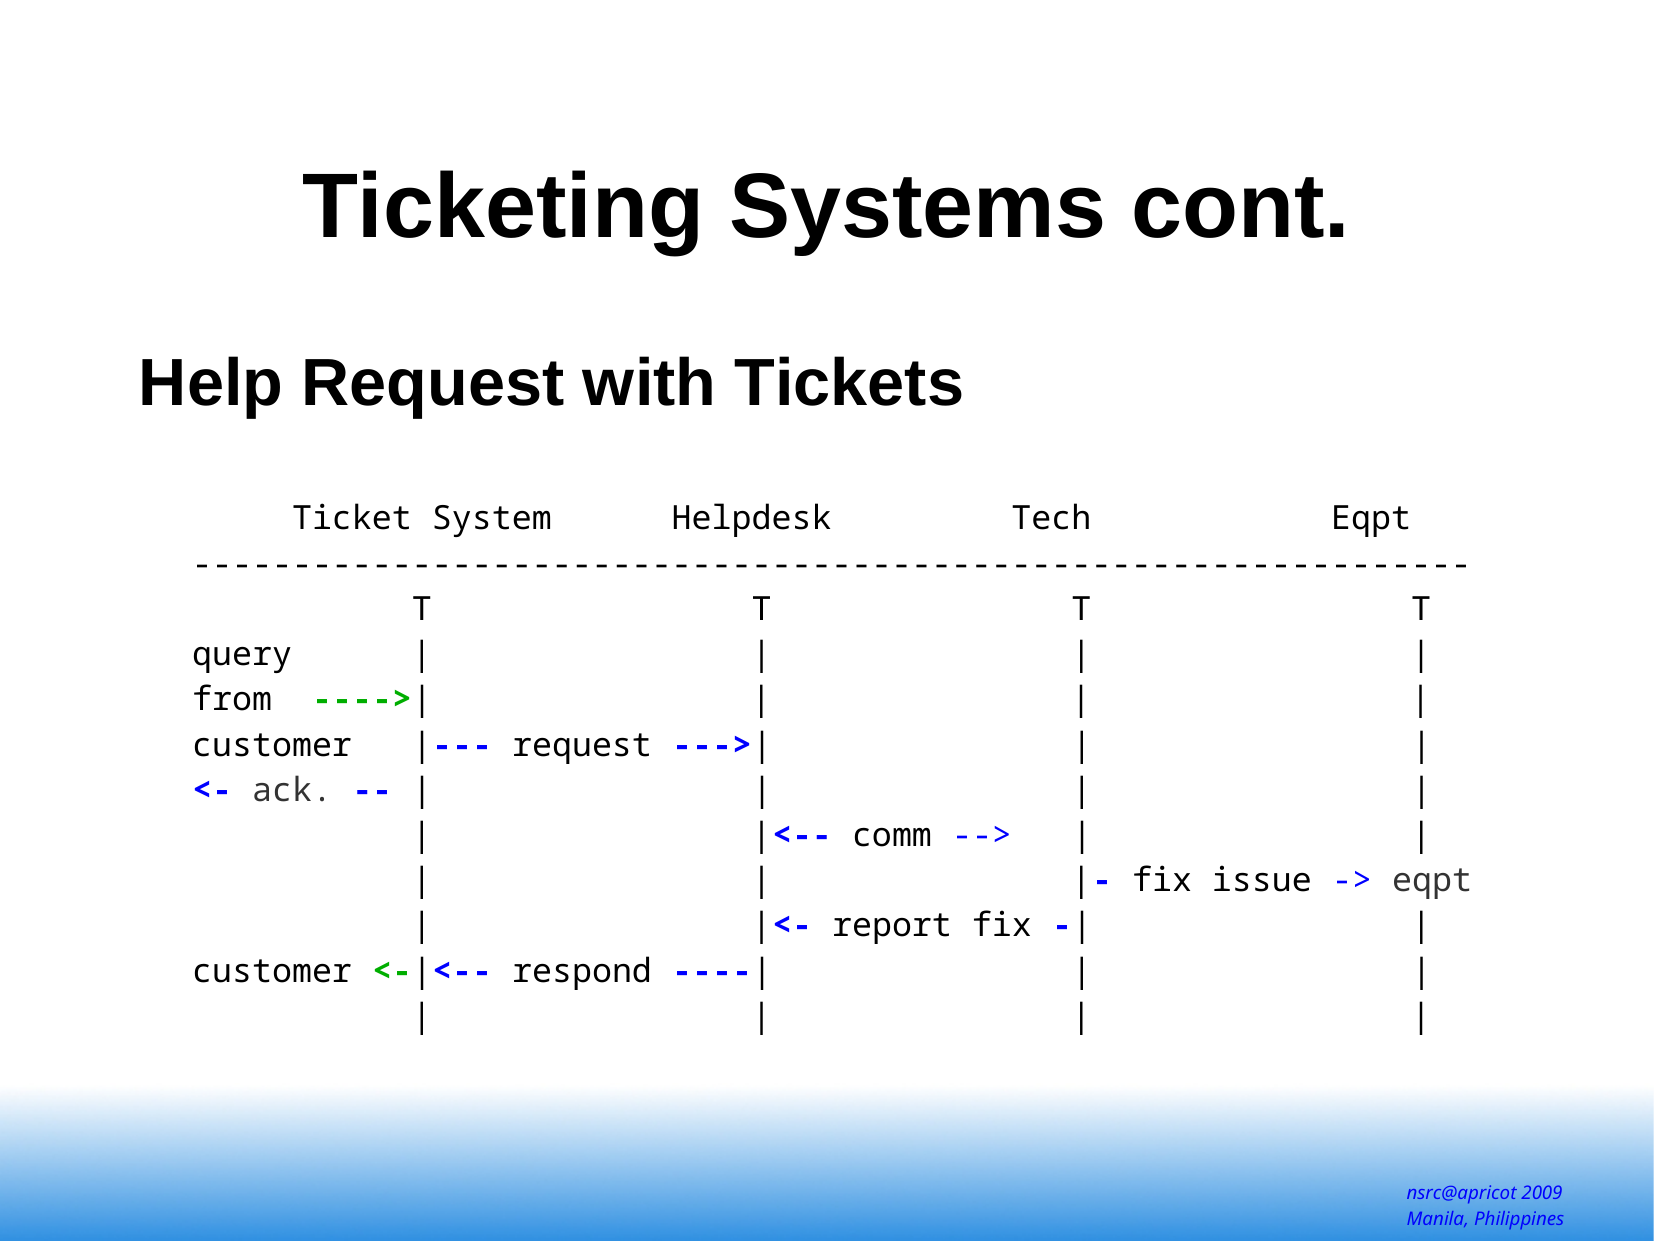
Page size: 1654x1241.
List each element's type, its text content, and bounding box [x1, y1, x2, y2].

list Help Request with Tickets Ticket System Helpdesk Tech Eqpt ---------------------------------------------------------------- T T T T query | | | | from ---->| | | | customer |--- request --->| | | <- ack. -- | | | | | |<-- comm --> | | | | |- fix issue -> eqpt | |<- report fix -| | customer <-|<-- respond ----| | | | | | | [121, 344, 1533, 1112]
title Ticketing Systems cont. [121, 96, 1533, 317]
picture [0, 1083, 1654, 1241]
